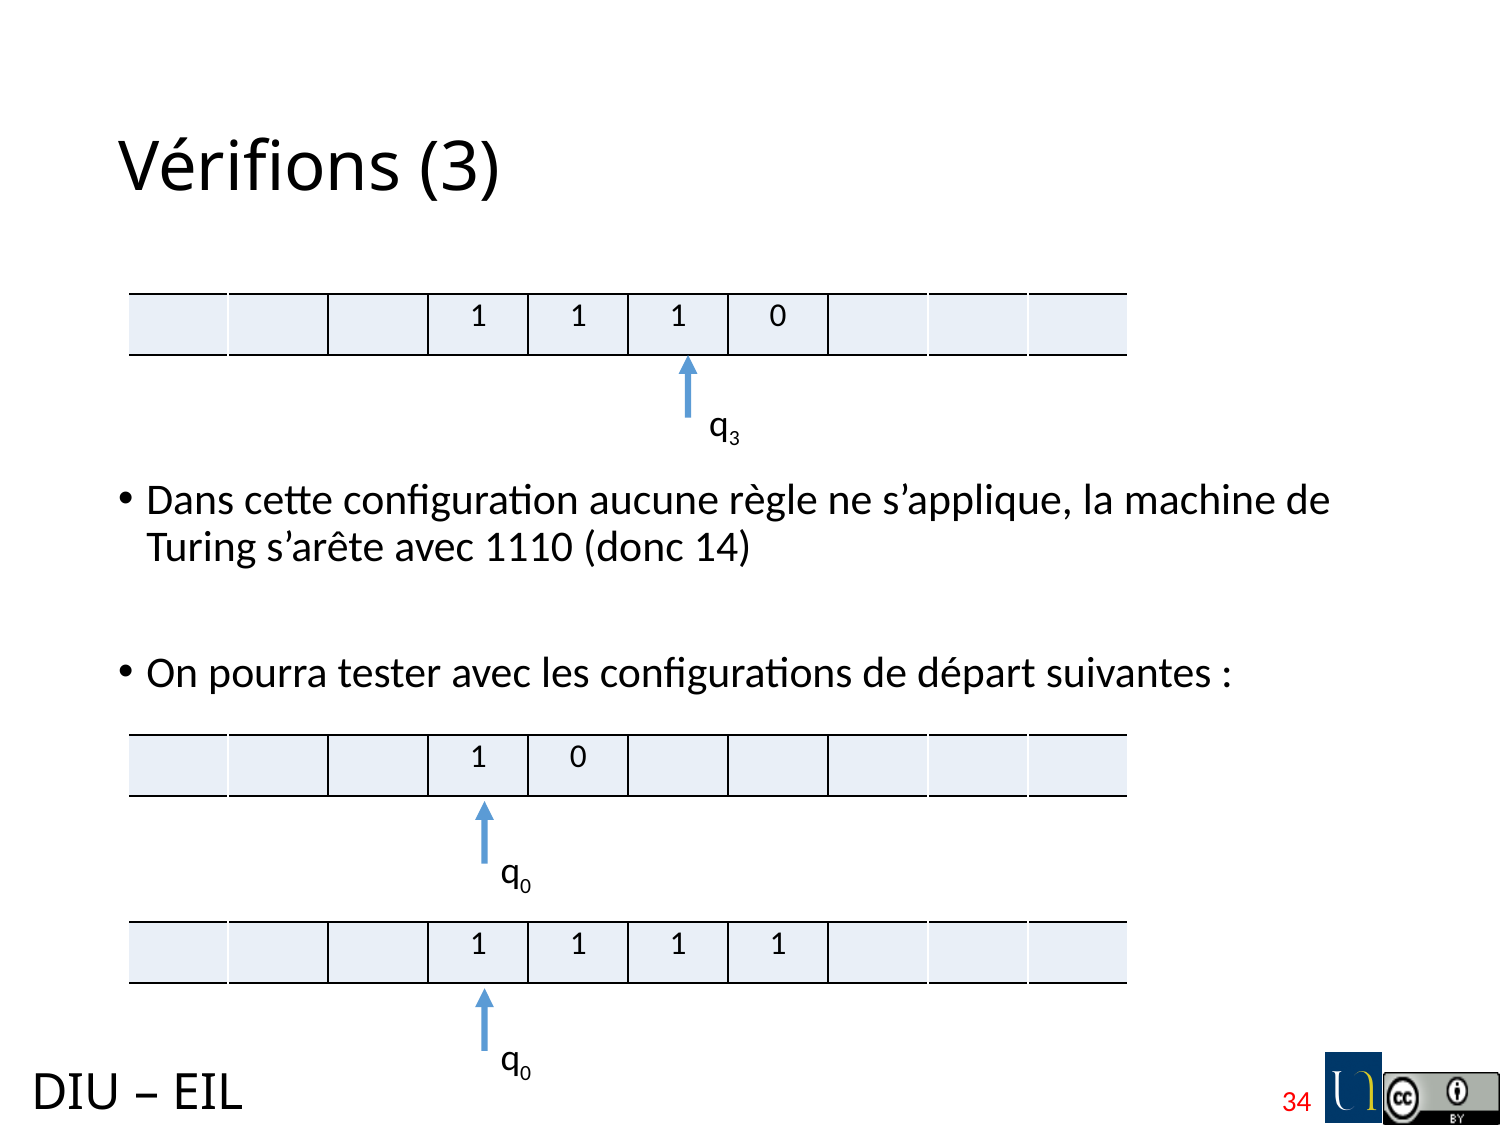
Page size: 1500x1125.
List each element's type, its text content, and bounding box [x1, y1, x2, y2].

table_header [829, 736, 927, 795]
table_header [1029, 295, 1127, 354]
table_header 1 [429, 295, 527, 354]
table_header [129, 295, 227, 354]
list Dans cette configuration aucune règle ne s’applique, la machine de Turing s’arête avec 1110 (donc 14) On pourra tester avec les configurations de départ suivantes : [103, 469, 1397, 1014]
slide_number <numéro> [1240, 1070, 1327, 1125]
picture [1325, 1052, 1382, 1123]
table_header 1 [529, 923, 627, 982]
table_header [929, 736, 1027, 795]
title Vérifions (3) [103, 59, 1397, 278]
table_header [329, 736, 427, 795]
text_box q0 [485, 838, 547, 905]
picture [1383, 1072, 1500, 1125]
table_header [1029, 923, 1127, 982]
table_header [629, 736, 727, 795]
table_header [229, 923, 327, 982]
table_header [929, 295, 1027, 354]
table_header [829, 923, 927, 982]
table_header 1 [429, 736, 527, 795]
text_box q3 [694, 391, 755, 458]
table_header [329, 923, 427, 982]
table_header [229, 295, 327, 354]
table_header 1 [529, 295, 627, 354]
table_header [229, 736, 327, 795]
table_header [1029, 736, 1127, 795]
table_header 1 [429, 923, 527, 982]
table_header [129, 736, 227, 795]
table_header [829, 295, 927, 354]
table_header 1 [729, 923, 827, 982]
table_header 0 [529, 736, 627, 795]
table_header 0 [729, 295, 827, 354]
text_box q0 [485, 1025, 547, 1092]
table_header 1 [629, 923, 727, 982]
table_header [129, 923, 227, 982]
table_header 1 [629, 295, 727, 354]
table_header [929, 923, 1027, 982]
table_header [329, 295, 427, 354]
table_header [729, 736, 827, 795]
